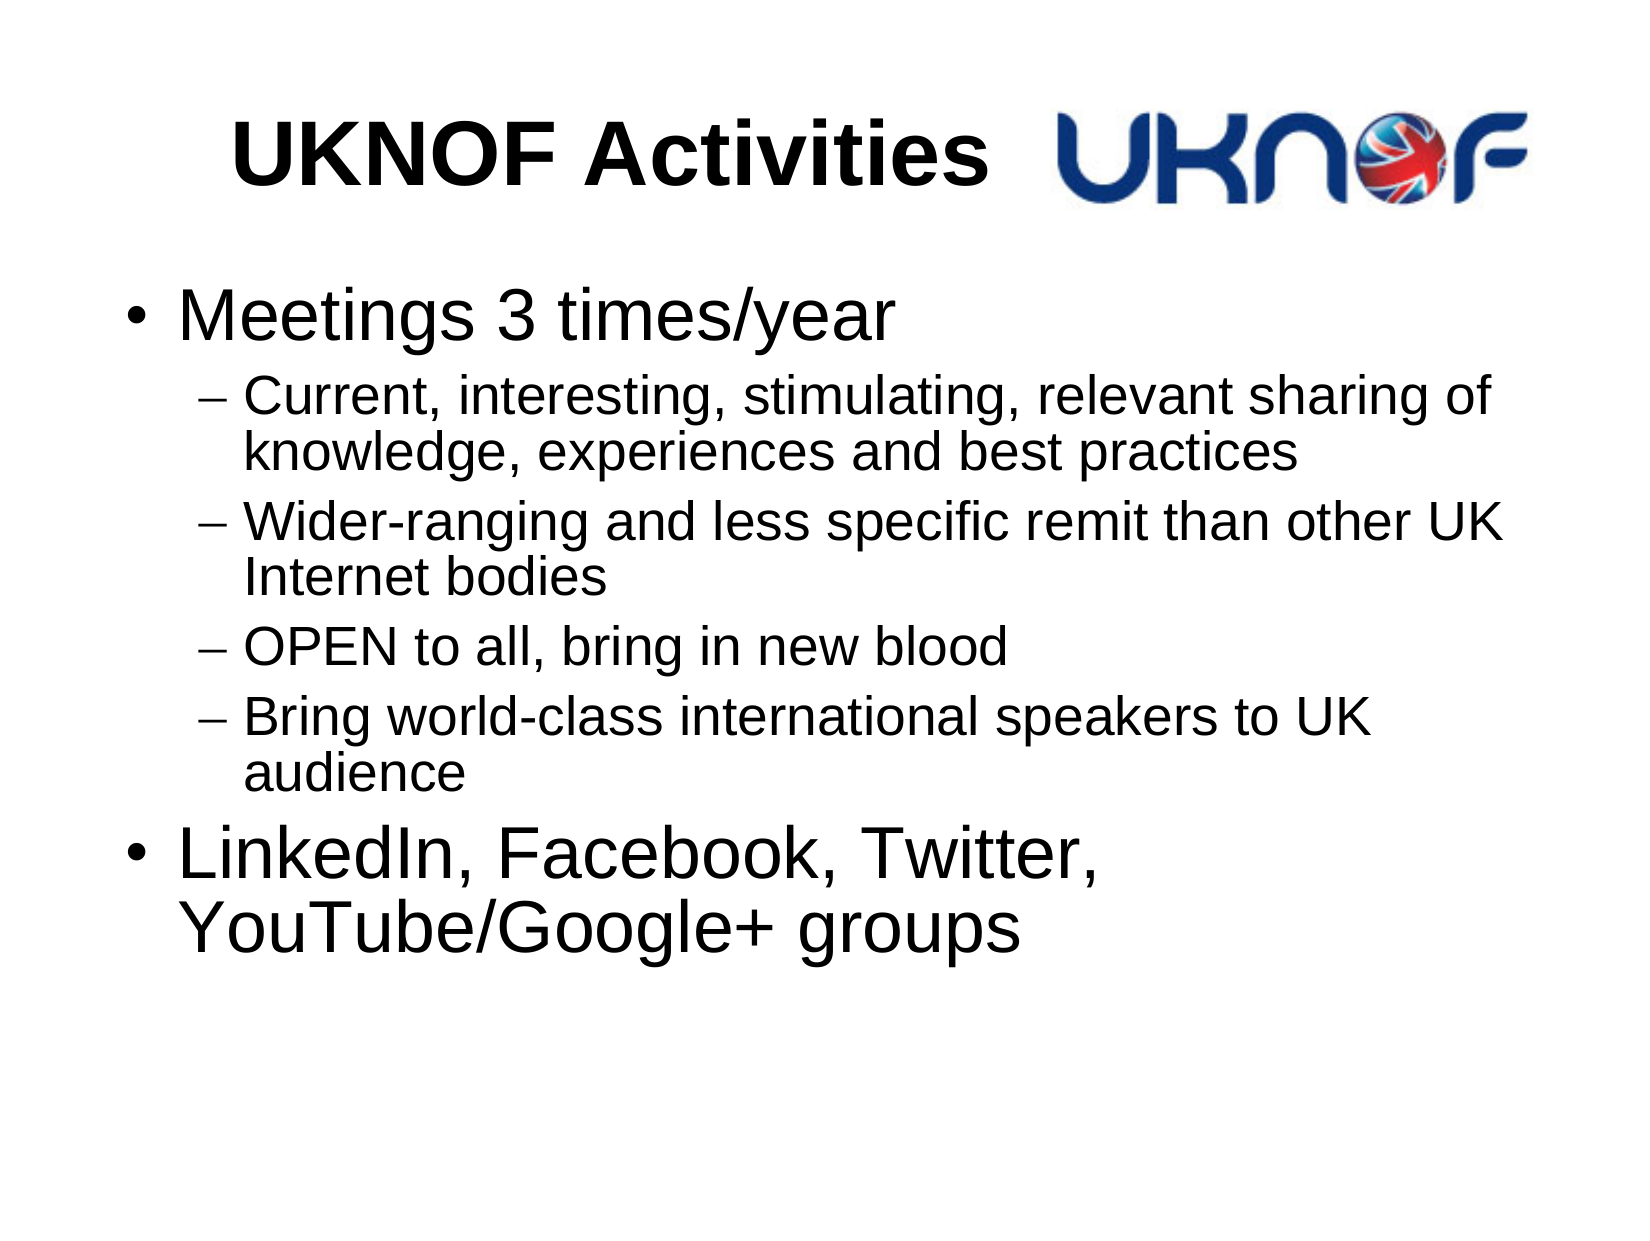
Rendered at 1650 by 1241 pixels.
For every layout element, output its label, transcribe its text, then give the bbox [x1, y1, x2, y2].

picture [1100, 93, 1536, 225]
list Meetings 3 times/year Current, interesting, stimulating, relevant sharing of knowledge, experiences and best practices Wider-ranging and less specific remit than other UK Internet bodies OPEN to all, bring in new blood Bring world-class international speakers to UK audience LinkedIn, Facebook, Twitter, YouTube/Google+ groups [123, 281, 1526, 1154]
title UKNOF Activities [123, 55, 1100, 262]
